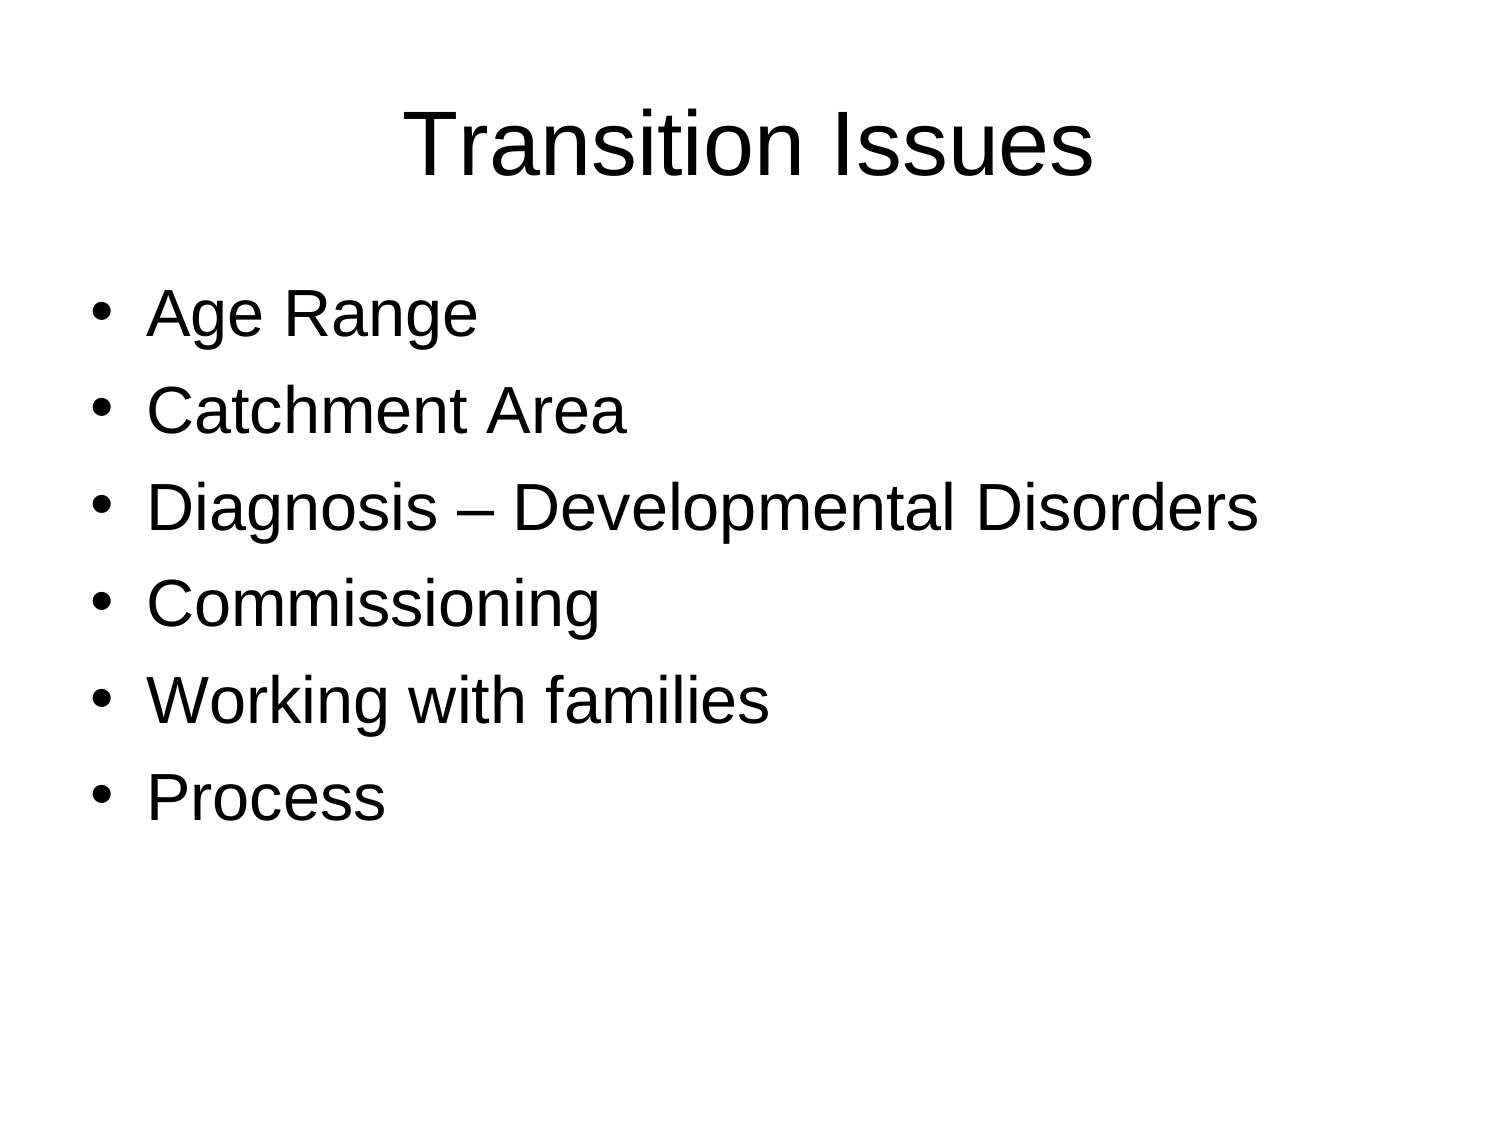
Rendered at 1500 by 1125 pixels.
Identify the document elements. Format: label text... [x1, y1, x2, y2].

title Transition Issues [75, 45, 1426, 233]
list Age Range Catchment Area Diagnosis – Developmental Disorders Commissioning Working with families Process [75, 262, 1426, 1006]
